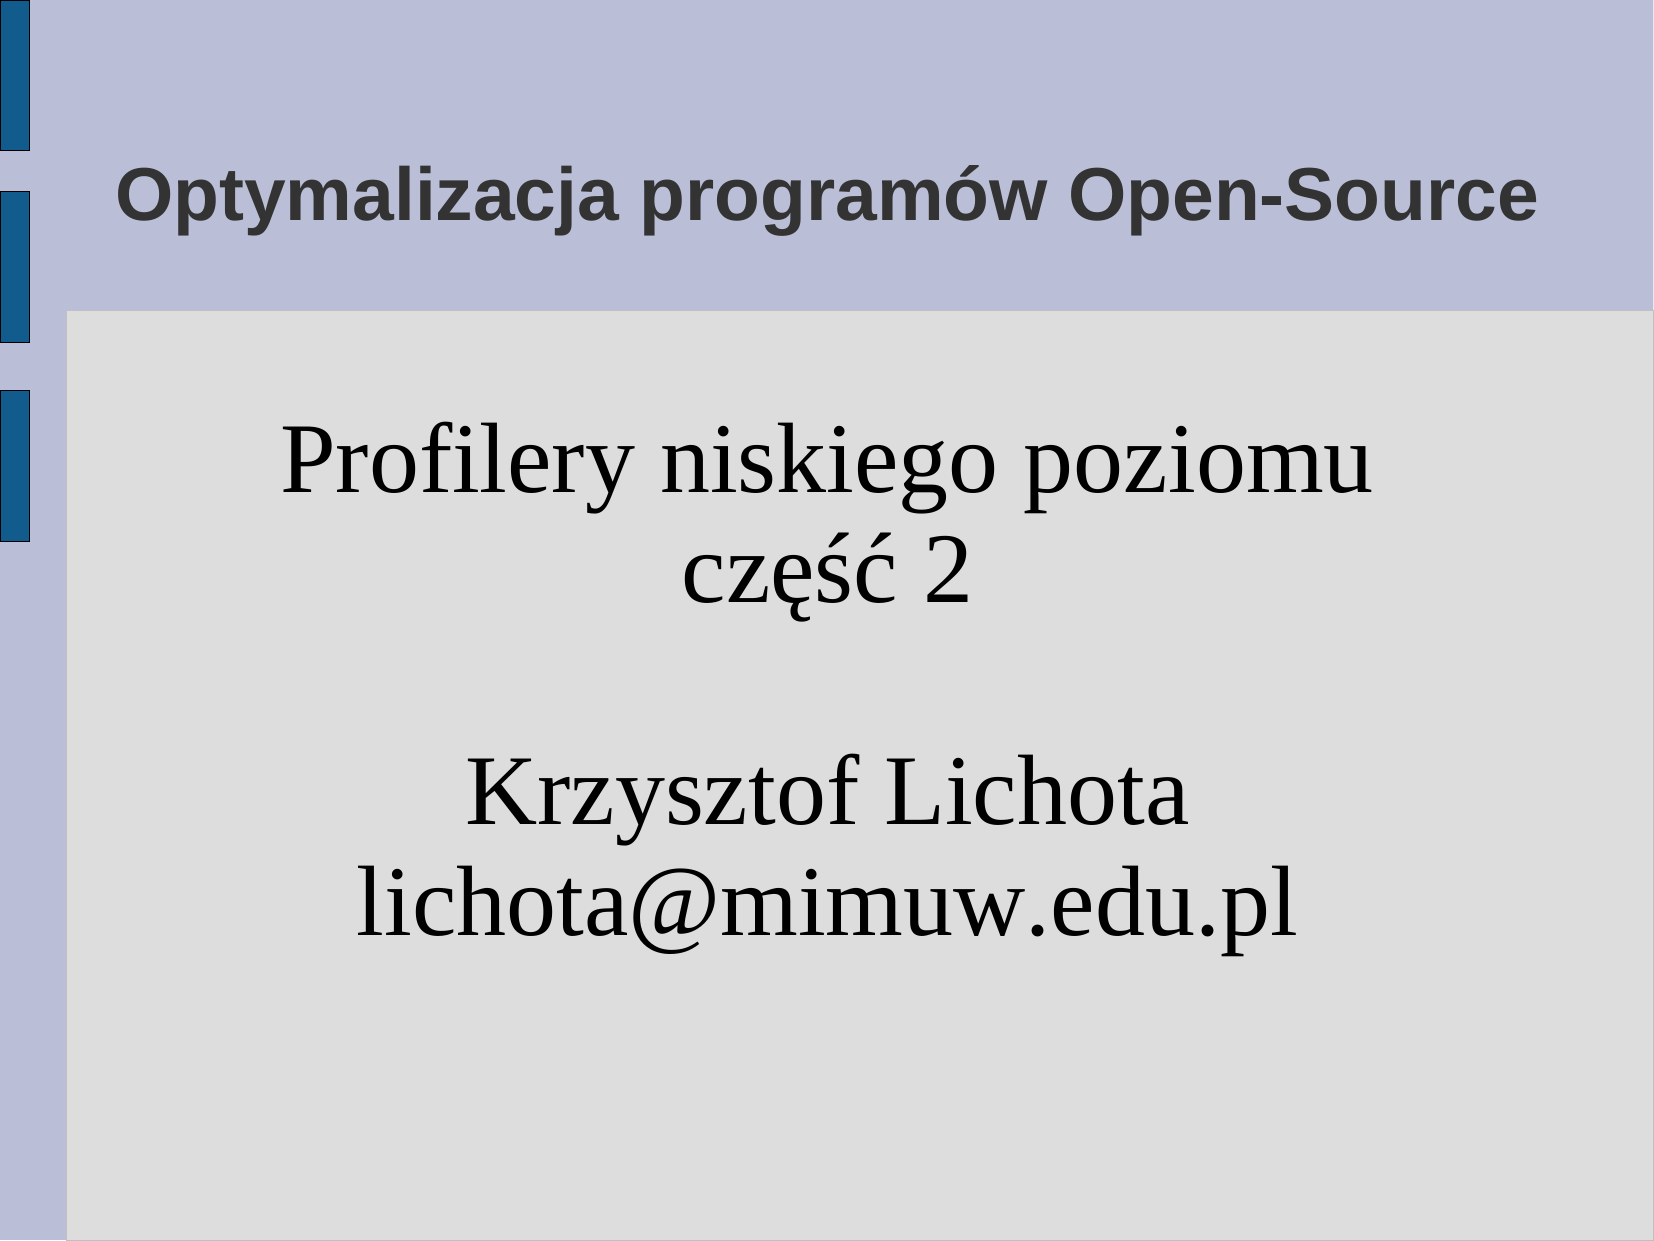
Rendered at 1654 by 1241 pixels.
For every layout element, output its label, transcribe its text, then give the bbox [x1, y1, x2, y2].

title Optymalizacja programów Open-Source [115, 91, 1540, 299]
subtitle Profilery niskiego poziomu część 2 Krzysztof Lichota lichota@mimuw.edu.pl [121, 344, 1534, 1127]
